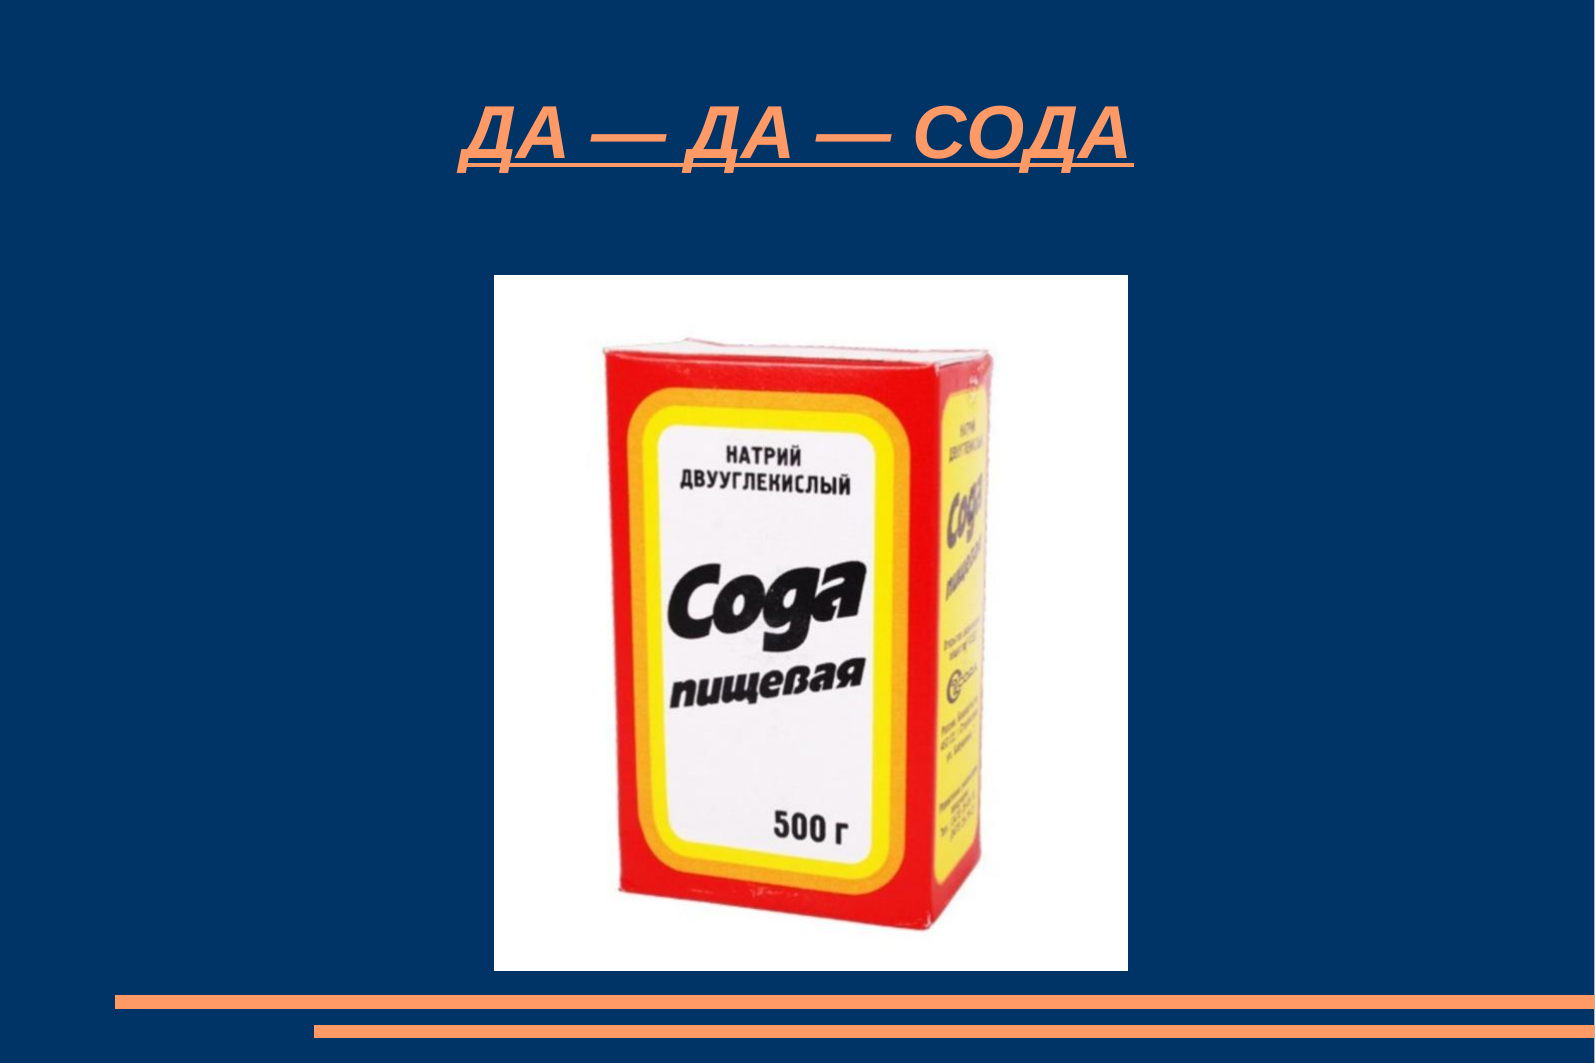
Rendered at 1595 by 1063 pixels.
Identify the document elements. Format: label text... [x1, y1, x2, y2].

picture [494, 276, 1128, 971]
title ДА — ДА — СОДА [117, 39, 1479, 218]
